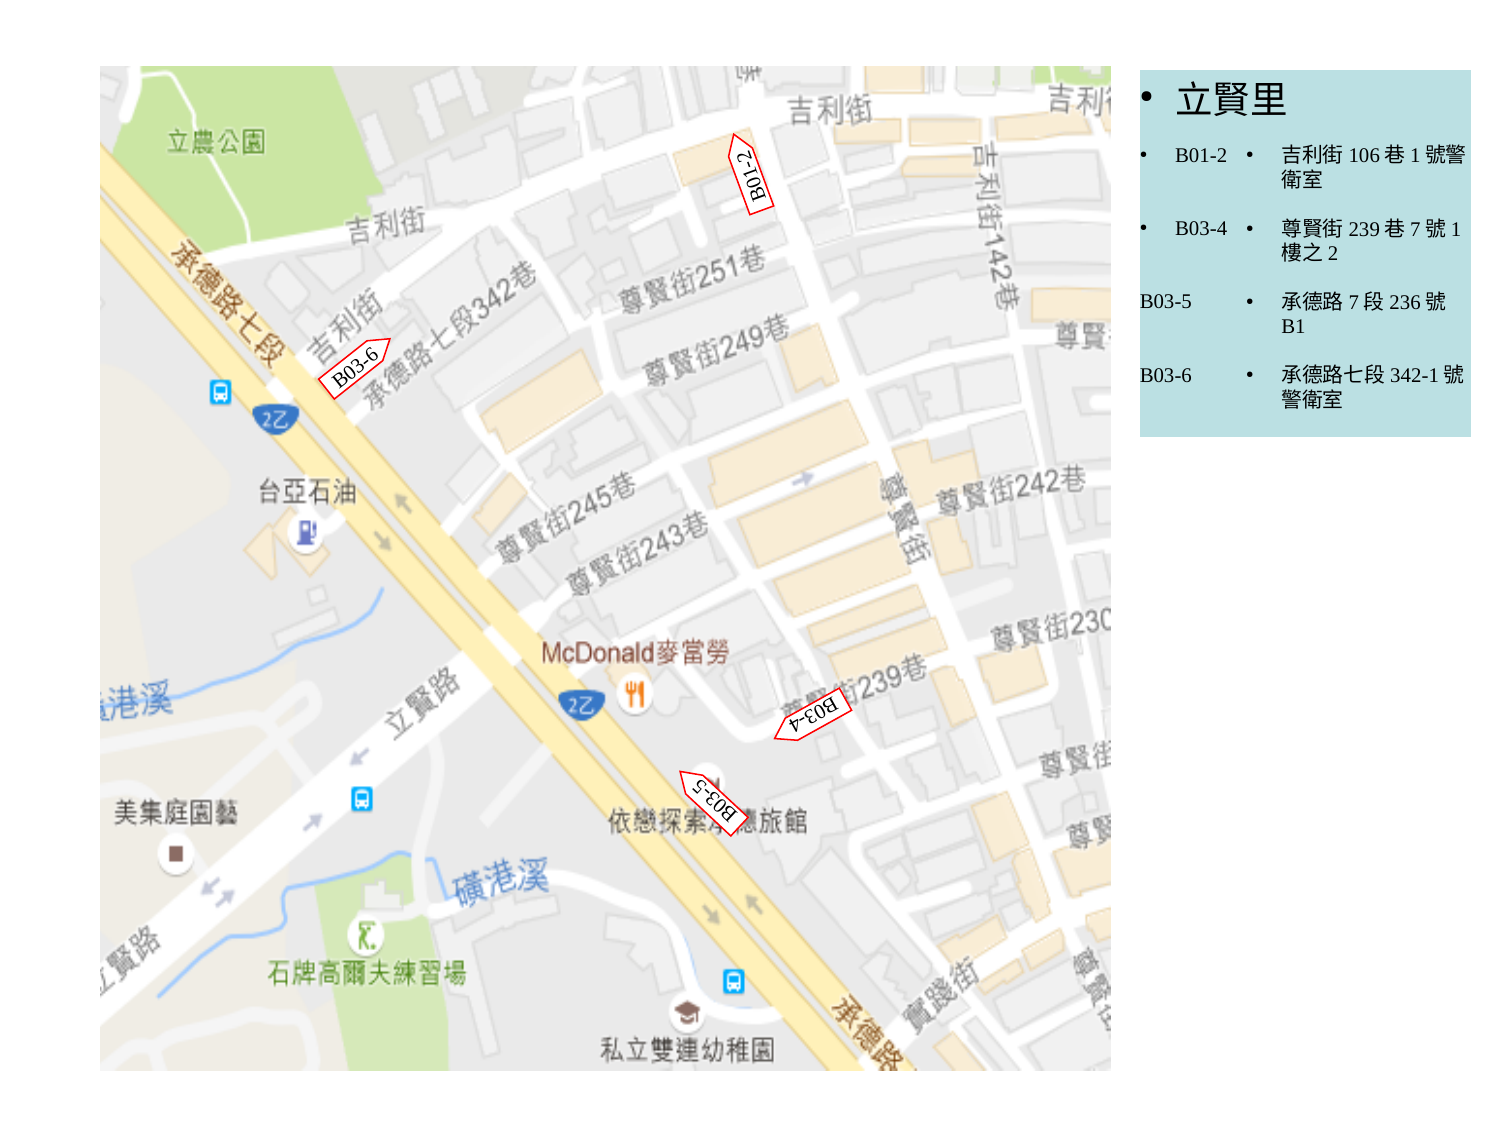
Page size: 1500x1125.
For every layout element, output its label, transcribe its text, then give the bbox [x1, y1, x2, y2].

text_box B01-2 [728, 134, 774, 215]
text_box B03-4 [774, 688, 852, 741]
table_cell 承德路7段236號B1 [1246, 290, 1471, 364]
table_cell B03-4 [1140, 217, 1246, 290]
table_cell B03-5 [1140, 290, 1246, 364]
table_cell B03-6 [1140, 364, 1246, 437]
table_header 立賢里 [1140, 70, 1471, 144]
text_box B03-6 [318, 338, 390, 400]
table_cell 承德路七段342-1號警衛室 [1246, 364, 1471, 437]
table_cell 尊賢街239巷7號1樓之2 [1246, 217, 1471, 290]
table_cell 吉利街106巷1號警衛室 [1246, 144, 1471, 217]
table_cell B01-2 [1140, 144, 1246, 217]
picture [100, 66, 1111, 1071]
text_box B03-5 [680, 771, 749, 836]
